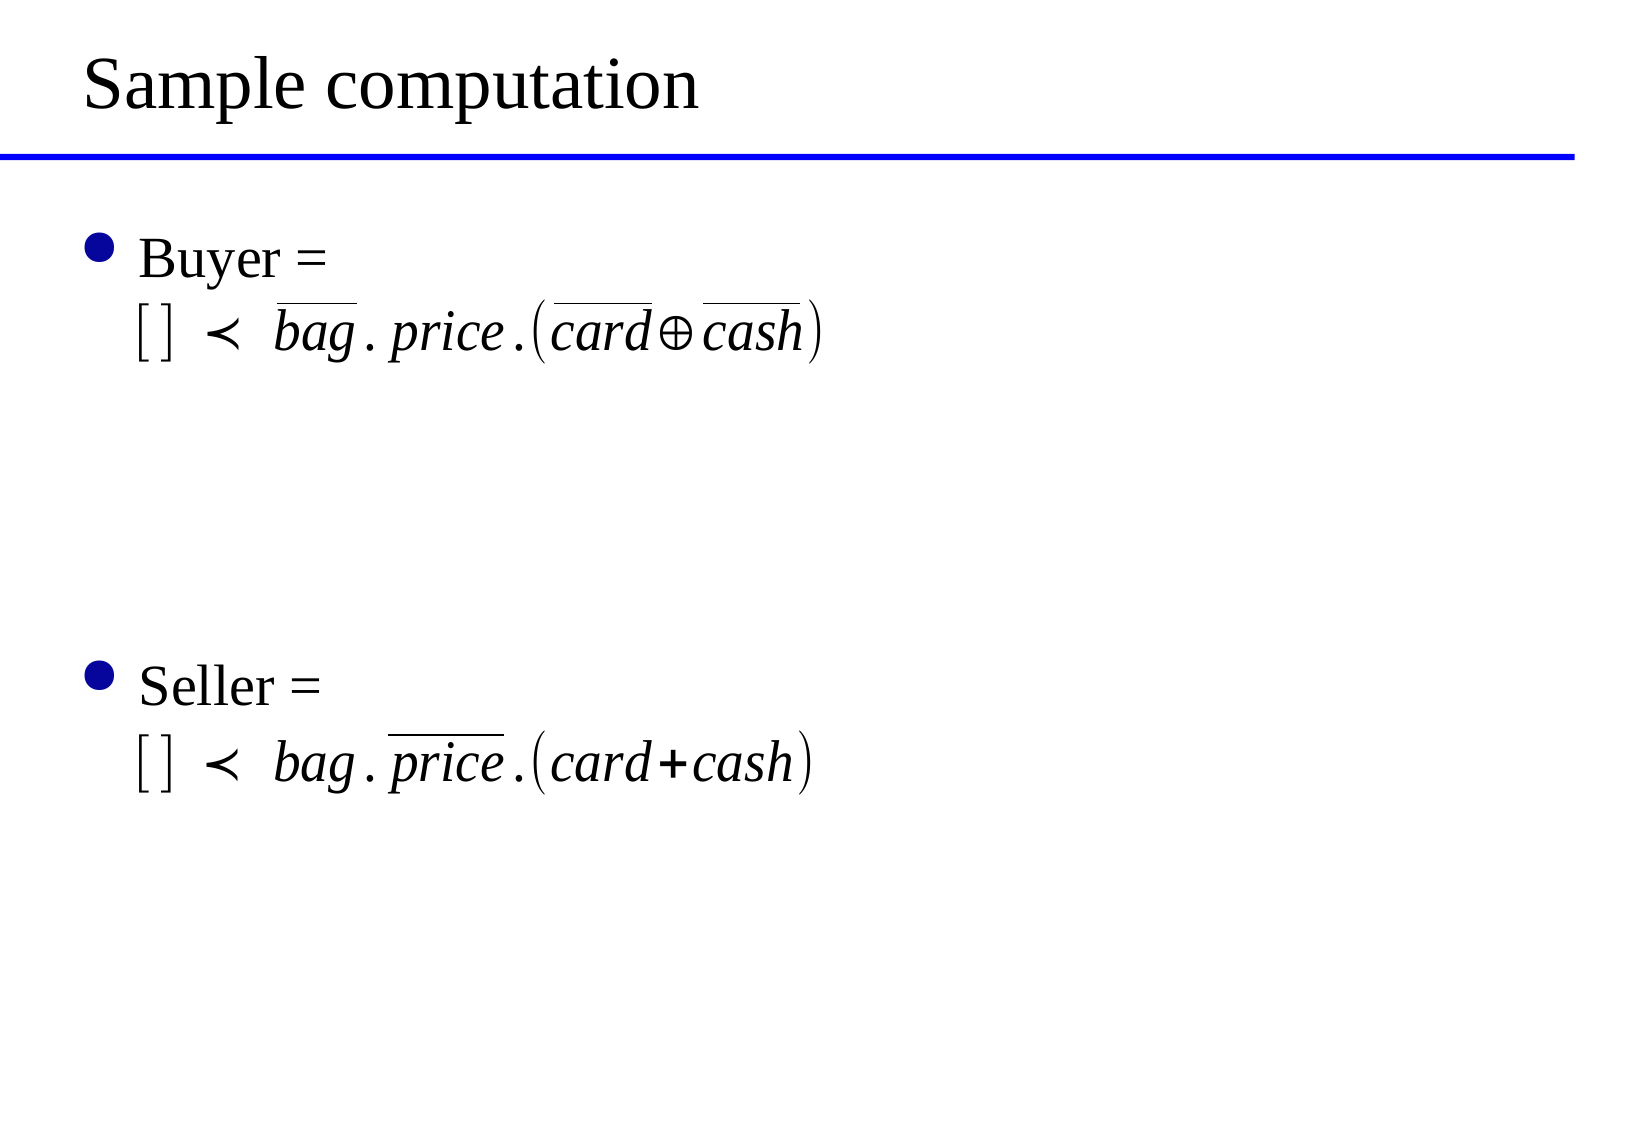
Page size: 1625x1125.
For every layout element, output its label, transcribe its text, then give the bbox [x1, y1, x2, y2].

text_box Sample computation [67, 27, 1544, 131]
chart [121, 295, 839, 367]
chart [121, 726, 830, 798]
text_box Buyer = Seller = [67, 198, 1583, 1061]
